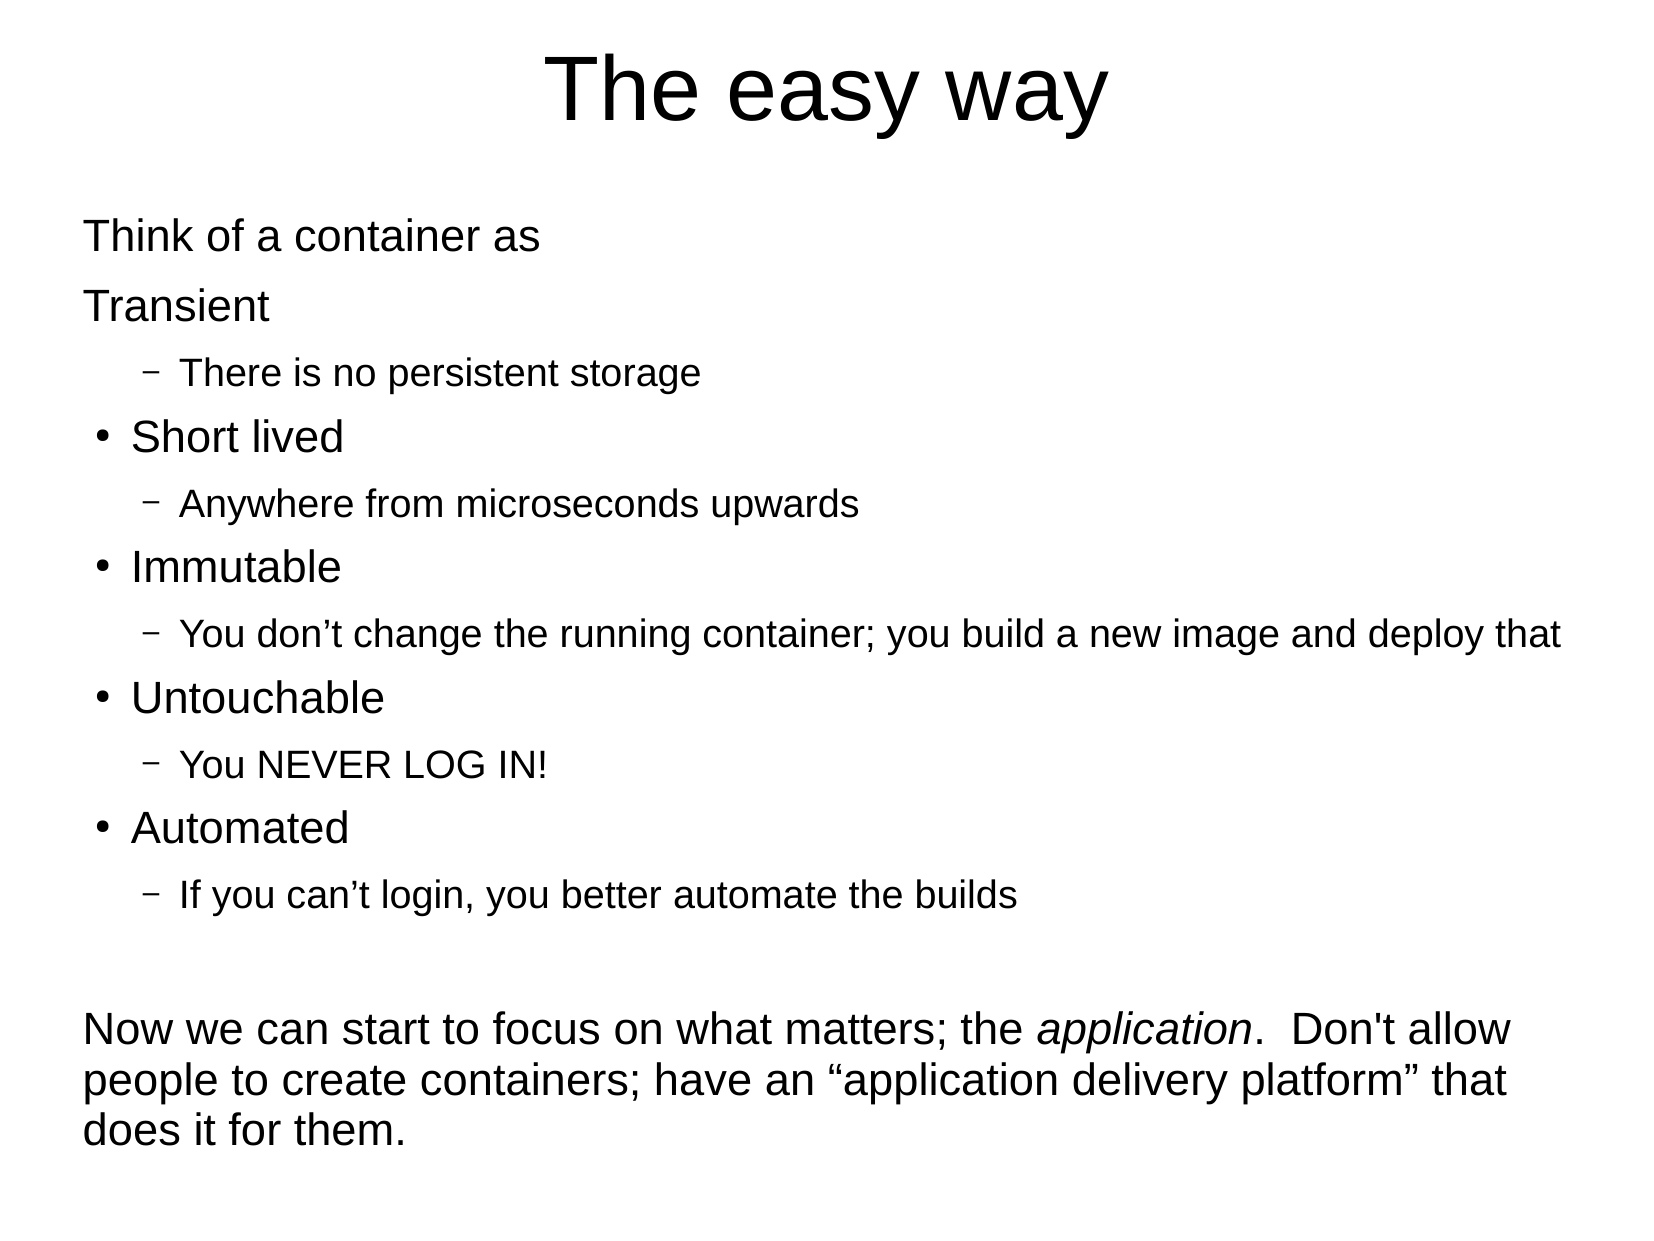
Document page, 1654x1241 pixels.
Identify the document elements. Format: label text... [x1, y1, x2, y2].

title The easy way [82, 13, 1571, 166]
list Think of a container as Transient There is no persistent storage Short lived Anywhere from microseconds upwards Immutable You don’t change the running container; you build a new image and deploy that Untouchable You NEVER LOG IN! Automated If you can’t login, you better automate the builds Now we can start to focus on what matters; the application. Don't allow people to create containers; have an “application delivery platform” that does it for them. [82, 210, 1571, 1171]
